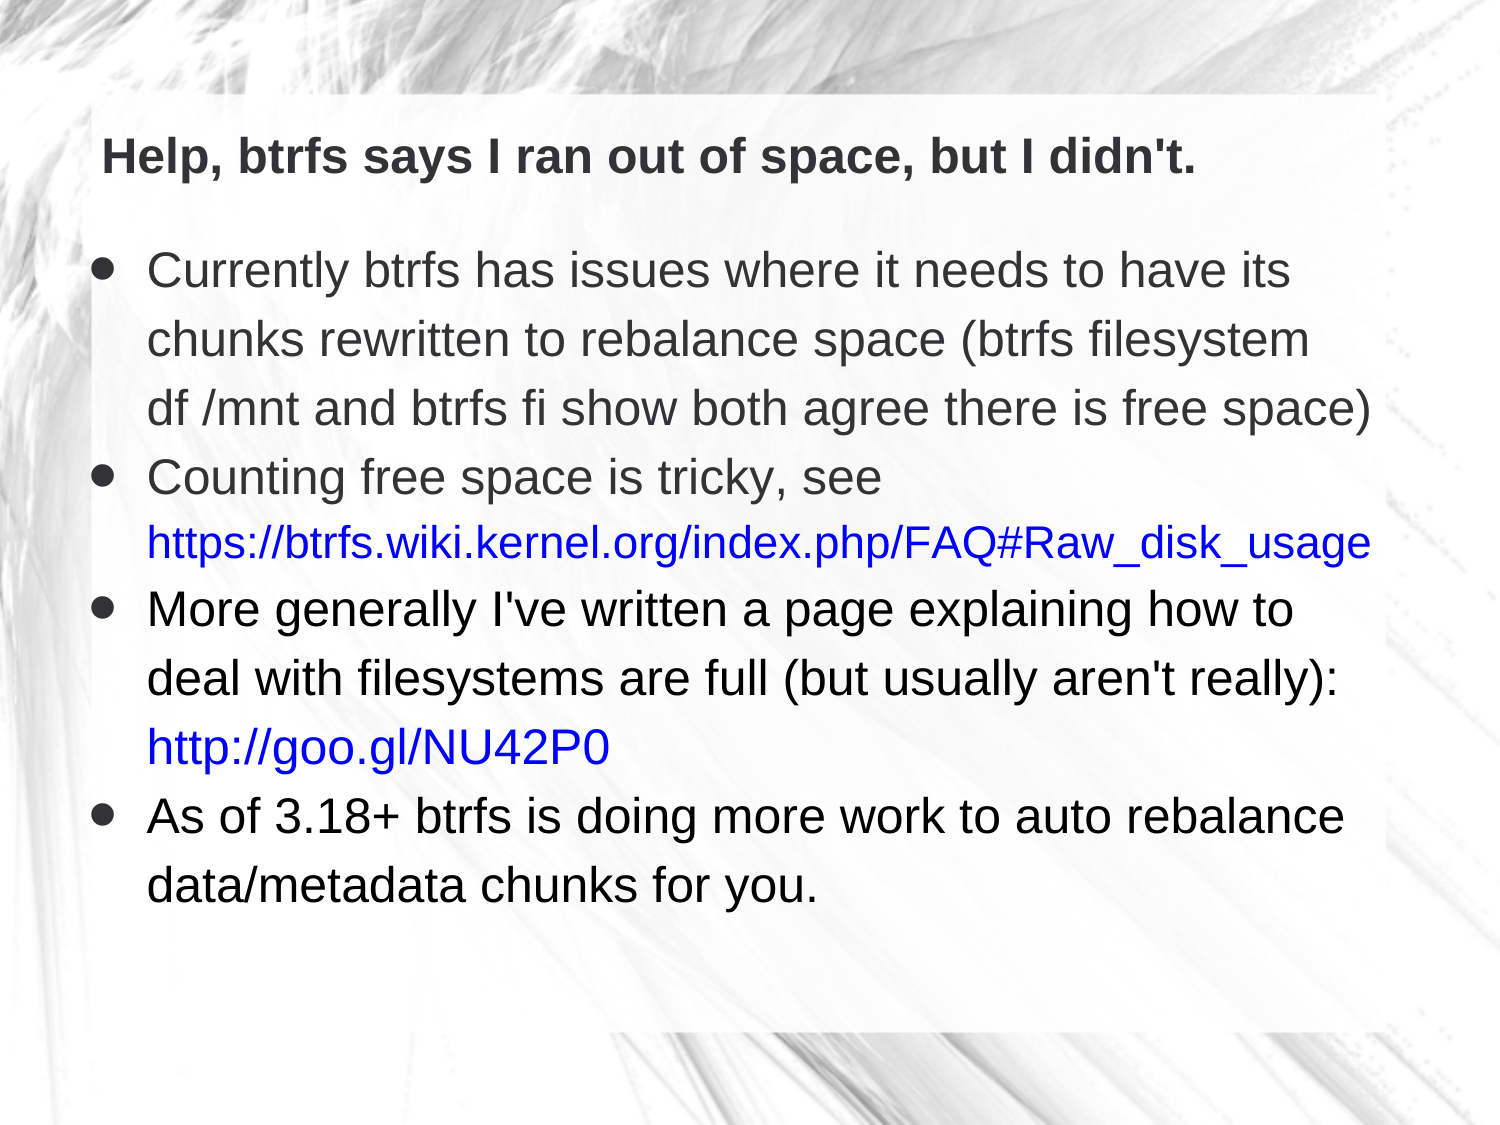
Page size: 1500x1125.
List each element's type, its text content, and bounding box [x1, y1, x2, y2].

picture [0, 0, 1500, 1125]
title Help, btrfs says I ran out of space, but I didn't. [61, 108, 1412, 205]
list Currently btrfs has issues where it needs to have its chunks rewritten to rebalance space (btrfs filesystem df /mnt and btrfs fi show both agree there is free space) Counting free space is tricky, see https://btrfs.wiki.kernel.org/index.php/FAQ#Raw_disk_usage More generally I've written a page explaining how to deal with filesystems are full (but usually aren't really): http://goo.gl/NU42P0 As of 3.18+ btrfs is doing more work to auto rebalance data/metadata chunks for you. [56, 213, 1407, 1004]
